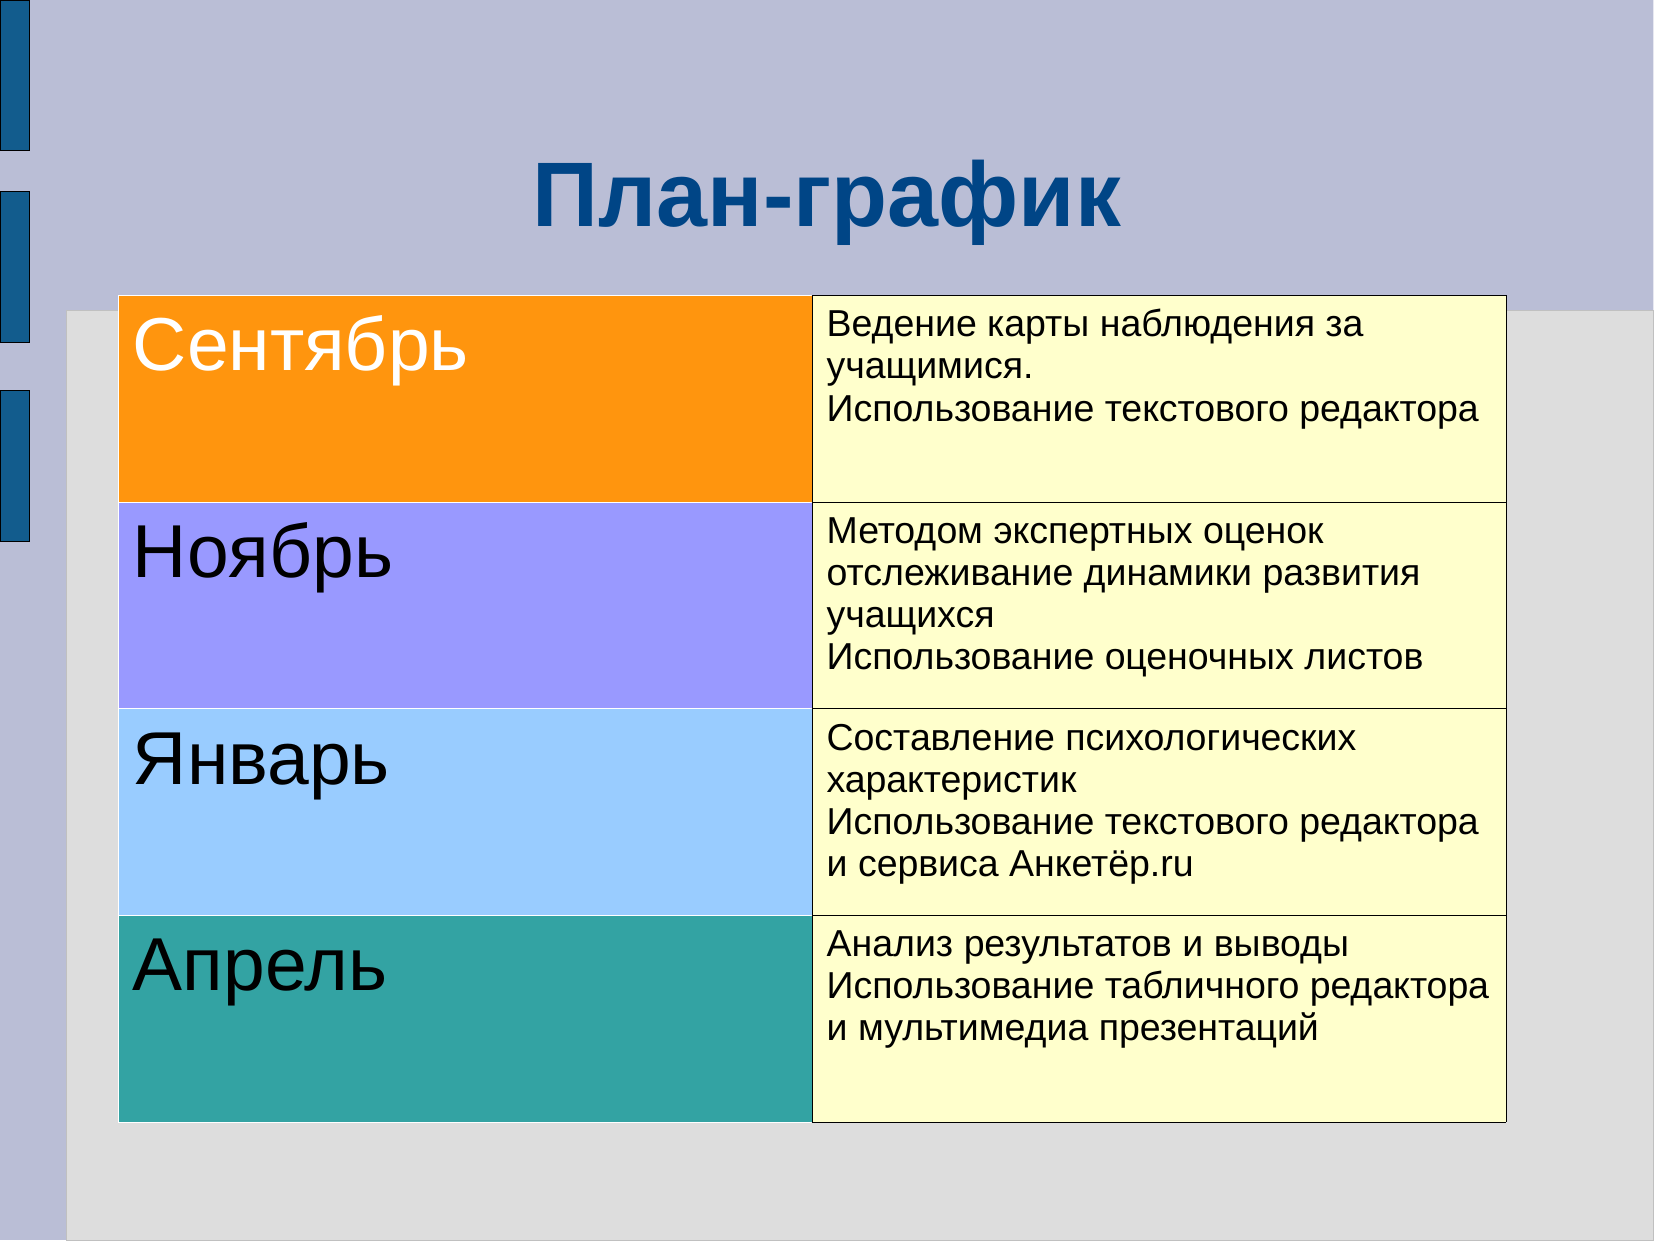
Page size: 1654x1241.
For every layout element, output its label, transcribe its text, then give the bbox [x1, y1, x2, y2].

table_cell Ноябрь [119, 503, 812, 708]
table_cell Составление психологических характеристик Использование текстового редактора и сервиса Анкетёр.ru [813, 709, 1506, 915]
table_header Ведение карты наблюдения за учащимися. Использование текстового редактора [813, 296, 1506, 502]
table_cell Анализ результатов и выводы Использование табличного редактора и мультимедиа презентаций [813, 916, 1506, 1122]
table_cell Методом экспертных оценок отслеживание динамики развития учащихся Использование оценочных листов [813, 503, 1506, 708]
table_header Сентябрь [119, 296, 812, 502]
table_cell Январь [119, 709, 812, 915]
title План-график [121, 91, 1534, 299]
table_cell Апрель [119, 916, 812, 1122]
